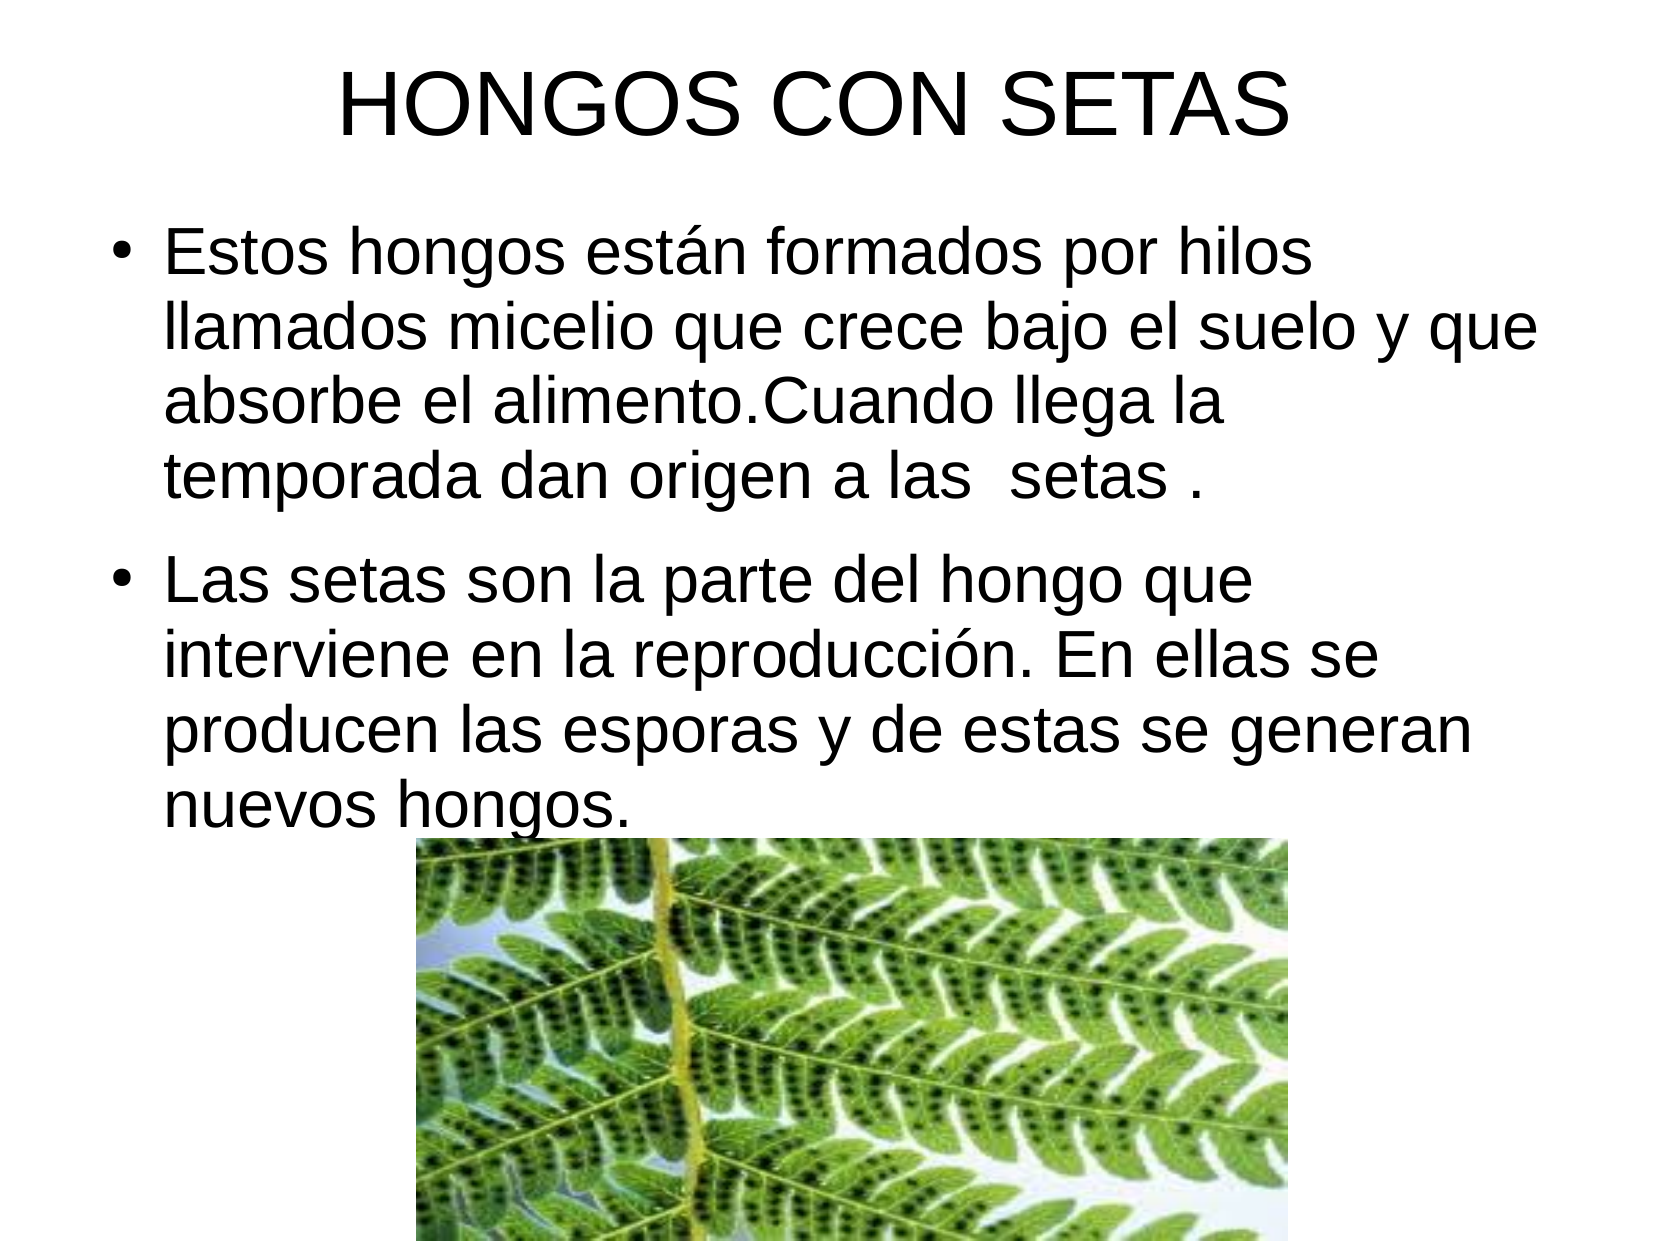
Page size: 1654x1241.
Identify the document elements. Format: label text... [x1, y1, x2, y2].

list Estos hongos están formados por hilos llamados micelio que crece bajo el suelo y que absorbe el alimento.Cuando llega la temporada dan origen a las setas . Las setas son la parte del hongo que interviene en la reproducción. En ellas se producen las esporas y de estas se generan nuevos hongos. [92, 213, 1548, 934]
title HONGOS CON SETAS [82, 0, 1548, 208]
picture [416, 838, 1288, 1241]
